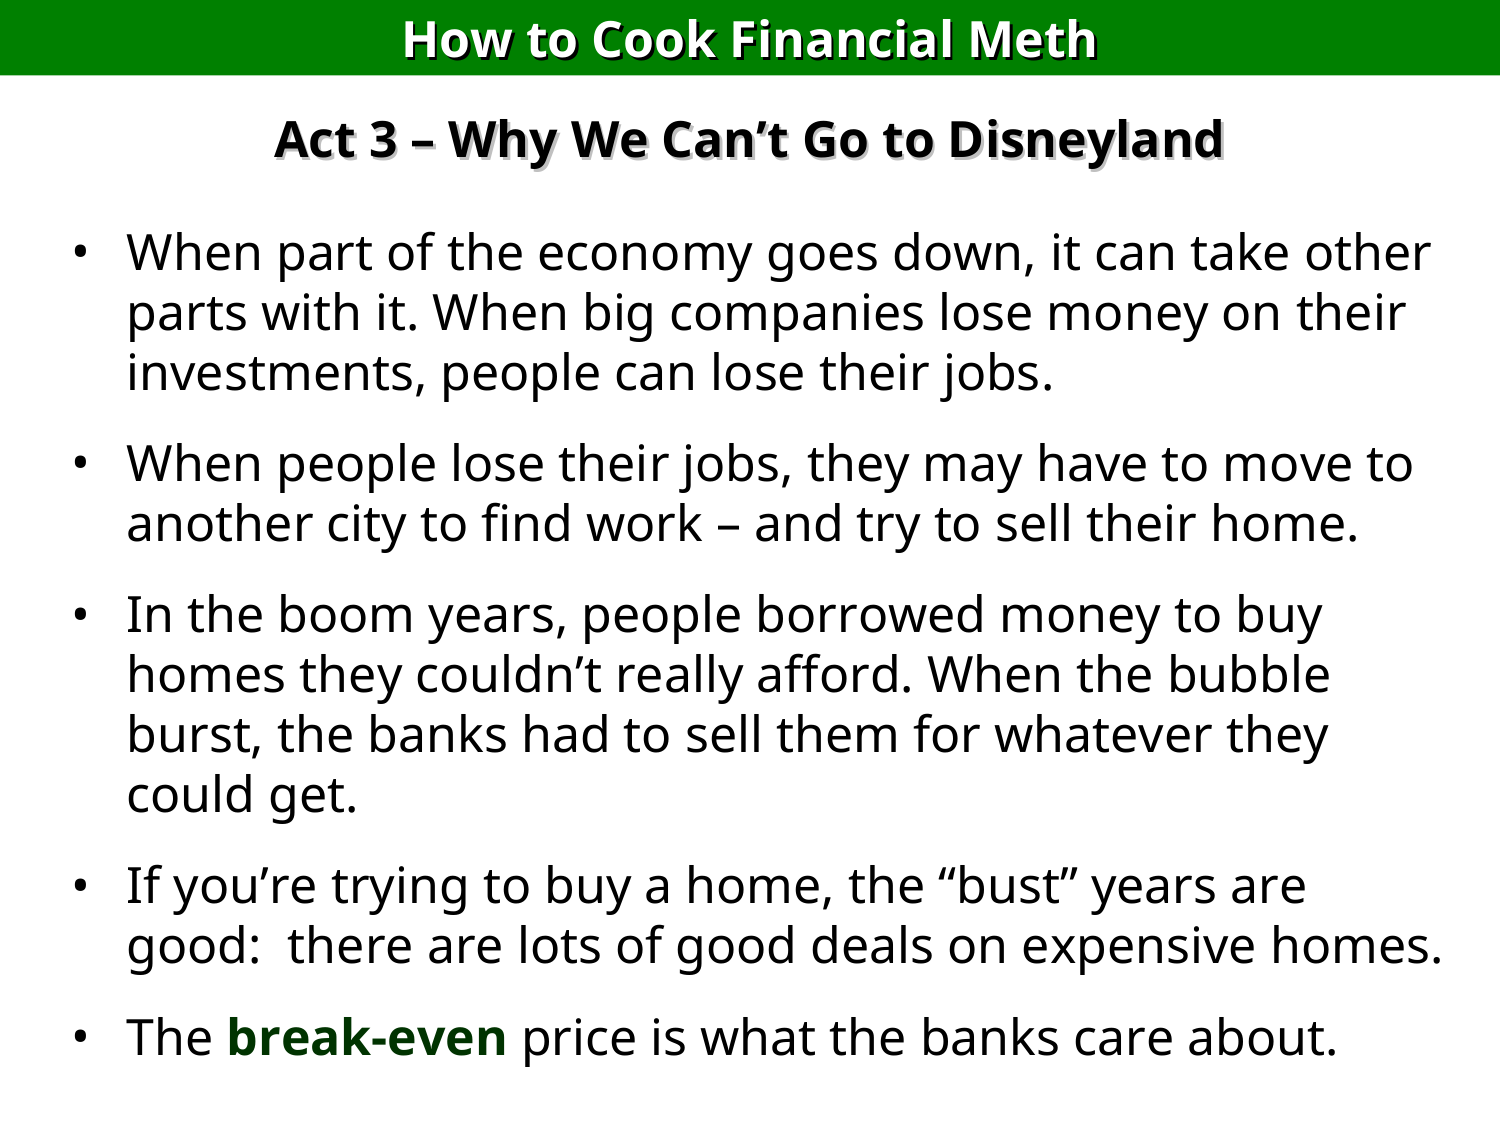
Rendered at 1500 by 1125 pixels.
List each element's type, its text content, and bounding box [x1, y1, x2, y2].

text_box How to Cook Financial Meth [0, 0, 1500, 76]
text_box When part of the economy goes down, it can take other parts with it. When big companies lose money on their investments, people can lose their jobs. When people lose their jobs, they may have to move to another city to find work – and try to sell their home. In the boom years, people borrowed money to buy homes they couldn’t really afford. When the bubble burst, the banks had to sell them for whatever they could get. If you’re trying to buy a home, the “bust” years are good: there are lots of good deals on expensive homes. The break-even price is what the banks care about. [37, 212, 1463, 1073]
title Act 3 – Why We Can’t Go to Disneyland [112, 99, 1388, 176]
